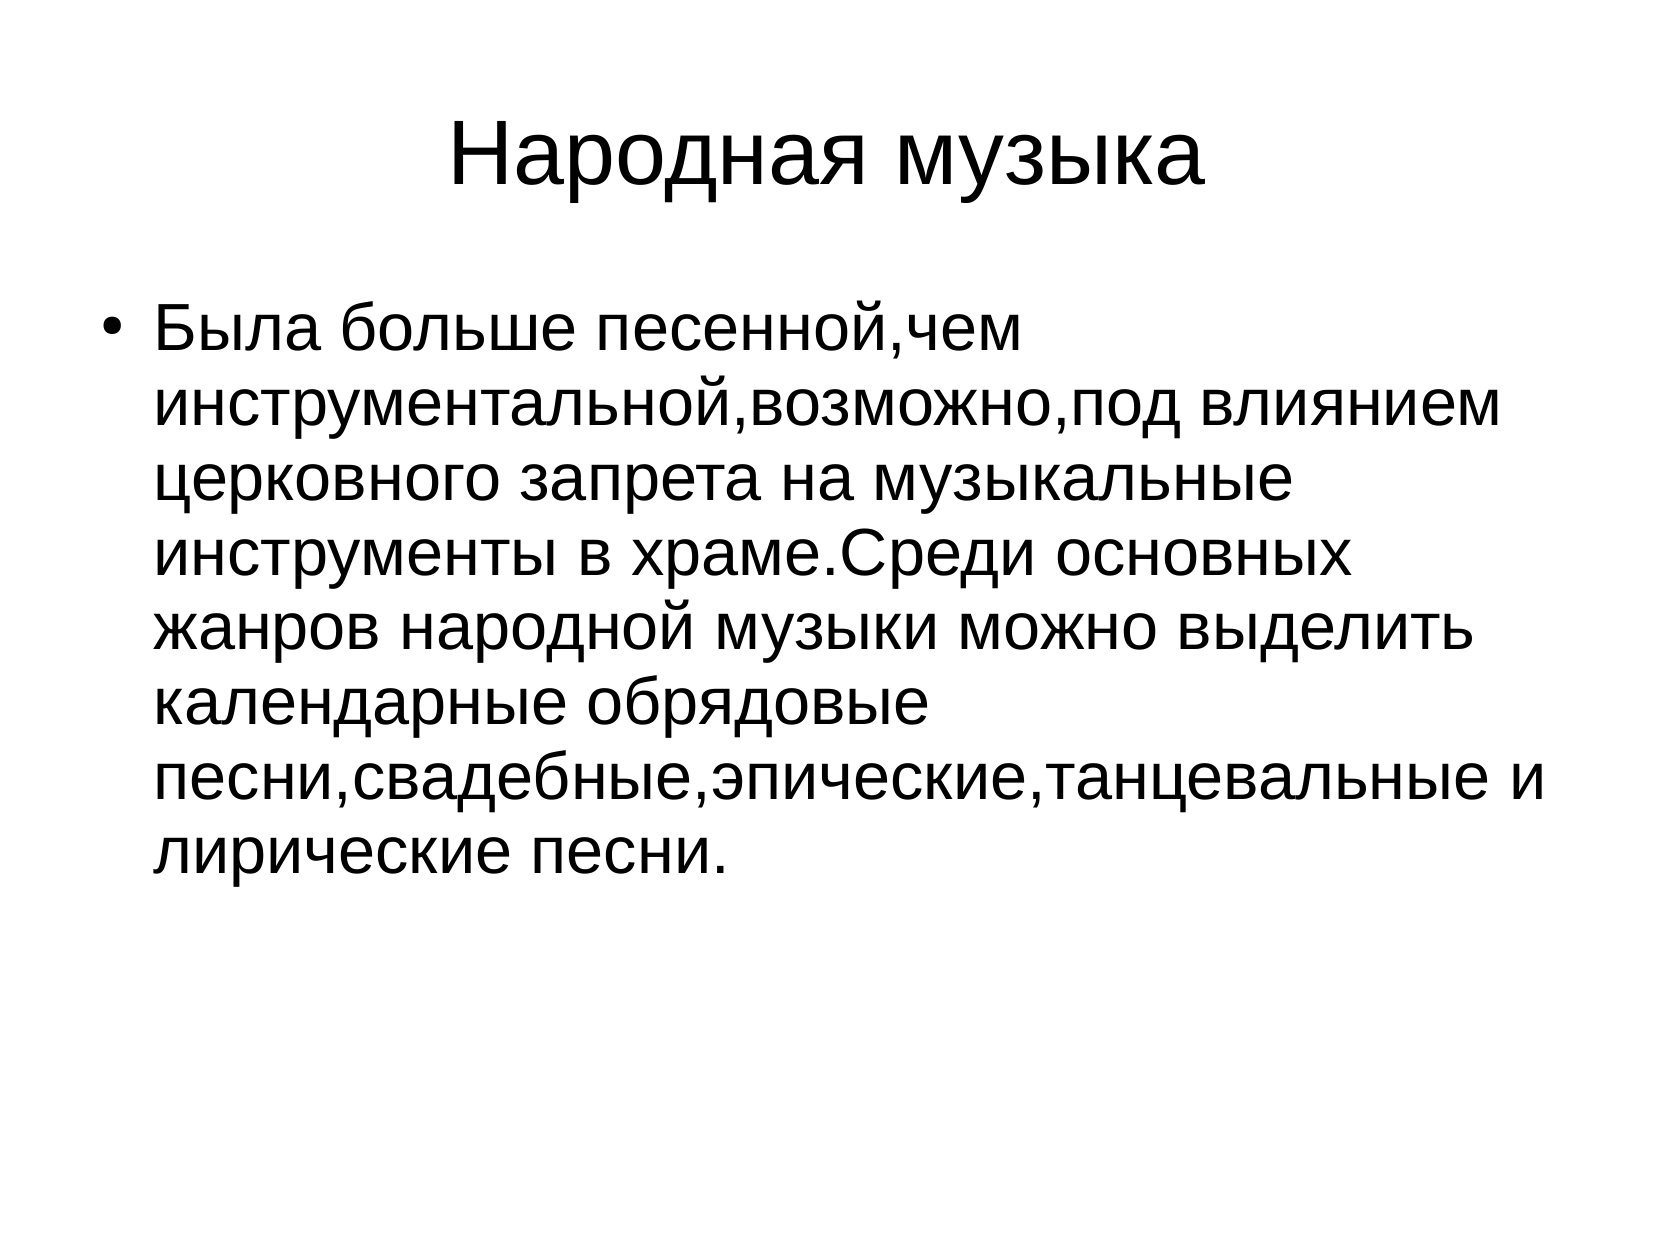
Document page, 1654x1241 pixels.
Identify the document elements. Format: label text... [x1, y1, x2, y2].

list Была больше песенной,чем инструментальной,возможно,под влиянием церковного запрета на музыкальные инструменты в храме.Среди основных жанров народной музыки можно выделить календарные обрядовые песни,свадебные,эпические,танцевальные и лирические песни. [82, 290, 1571, 1173]
title Народная музыка [82, 49, 1571, 257]
